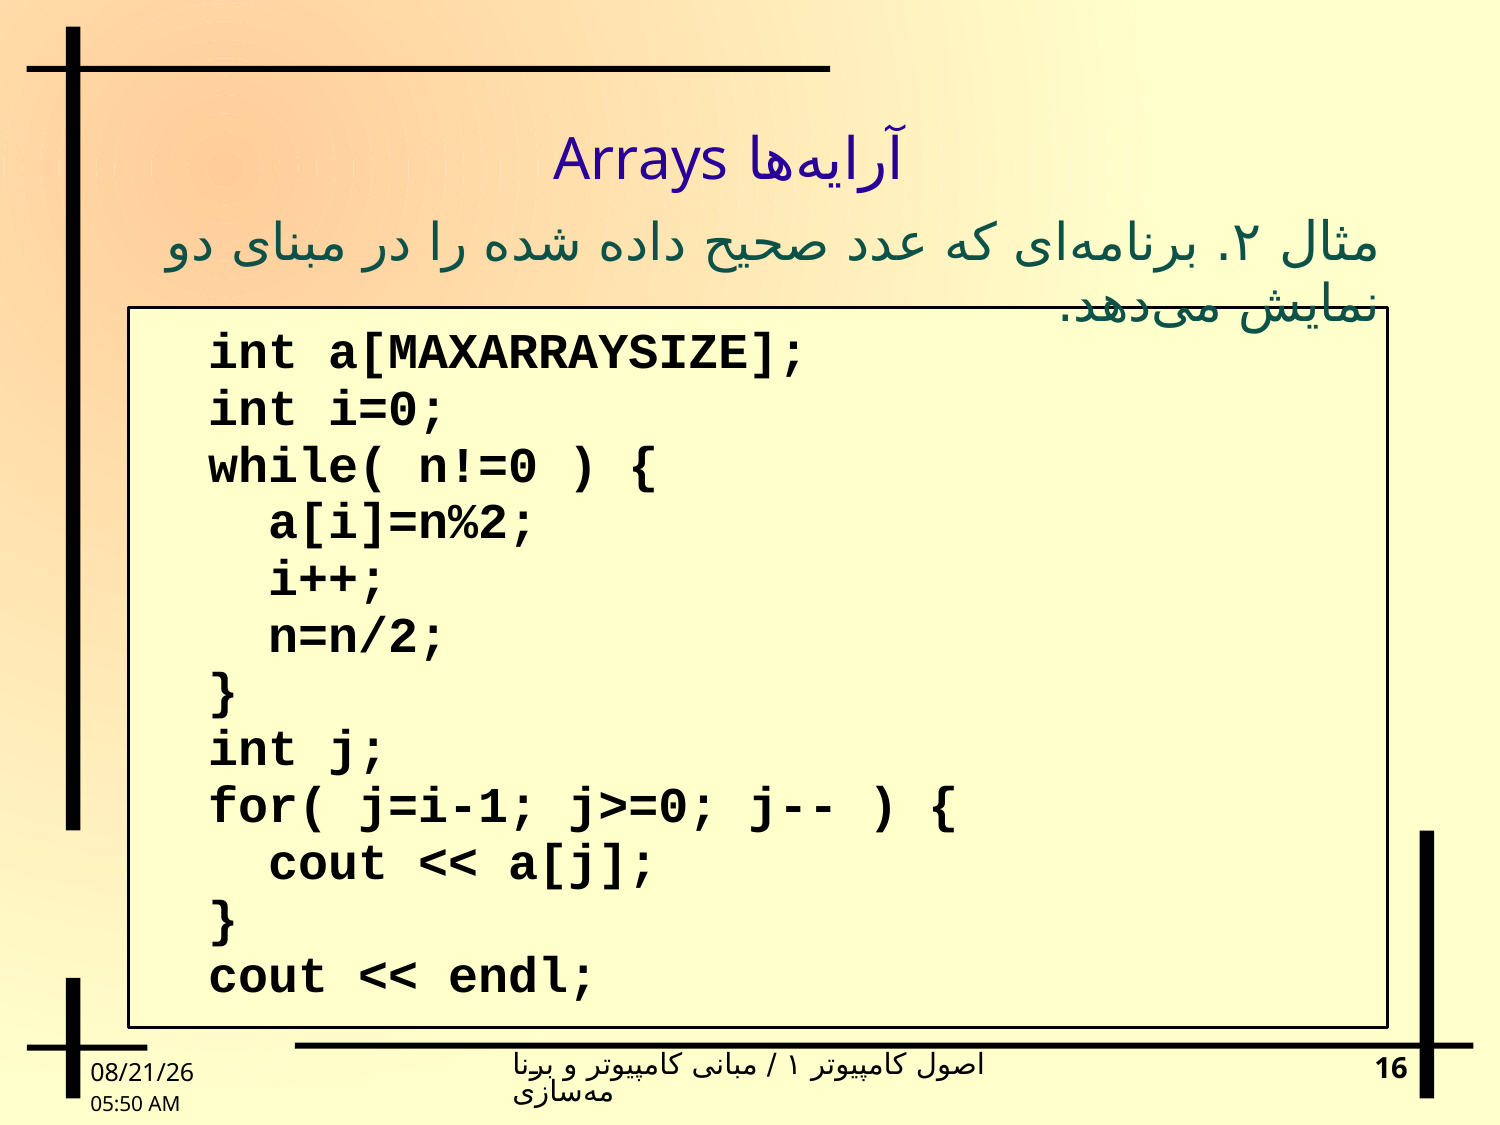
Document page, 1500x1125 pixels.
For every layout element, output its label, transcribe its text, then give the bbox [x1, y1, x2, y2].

title آرایه‌ها Arrays [113, 97, 1344, 217]
list int a[MAXARRAYSIZE]; int i=0; while( n!=0 ) { a[i]=n%2; i++; n=n/2; } int j; for( j=i-1; j>=0; j-- ) { cout << a[j]; } cout << endl; [128, 308, 1388, 1028]
list مثال ۲. برنامه‌ای که عدد صحیح داده شده را در مبنای دو نمایش می‌دهد. [82, 210, 1433, 308]
